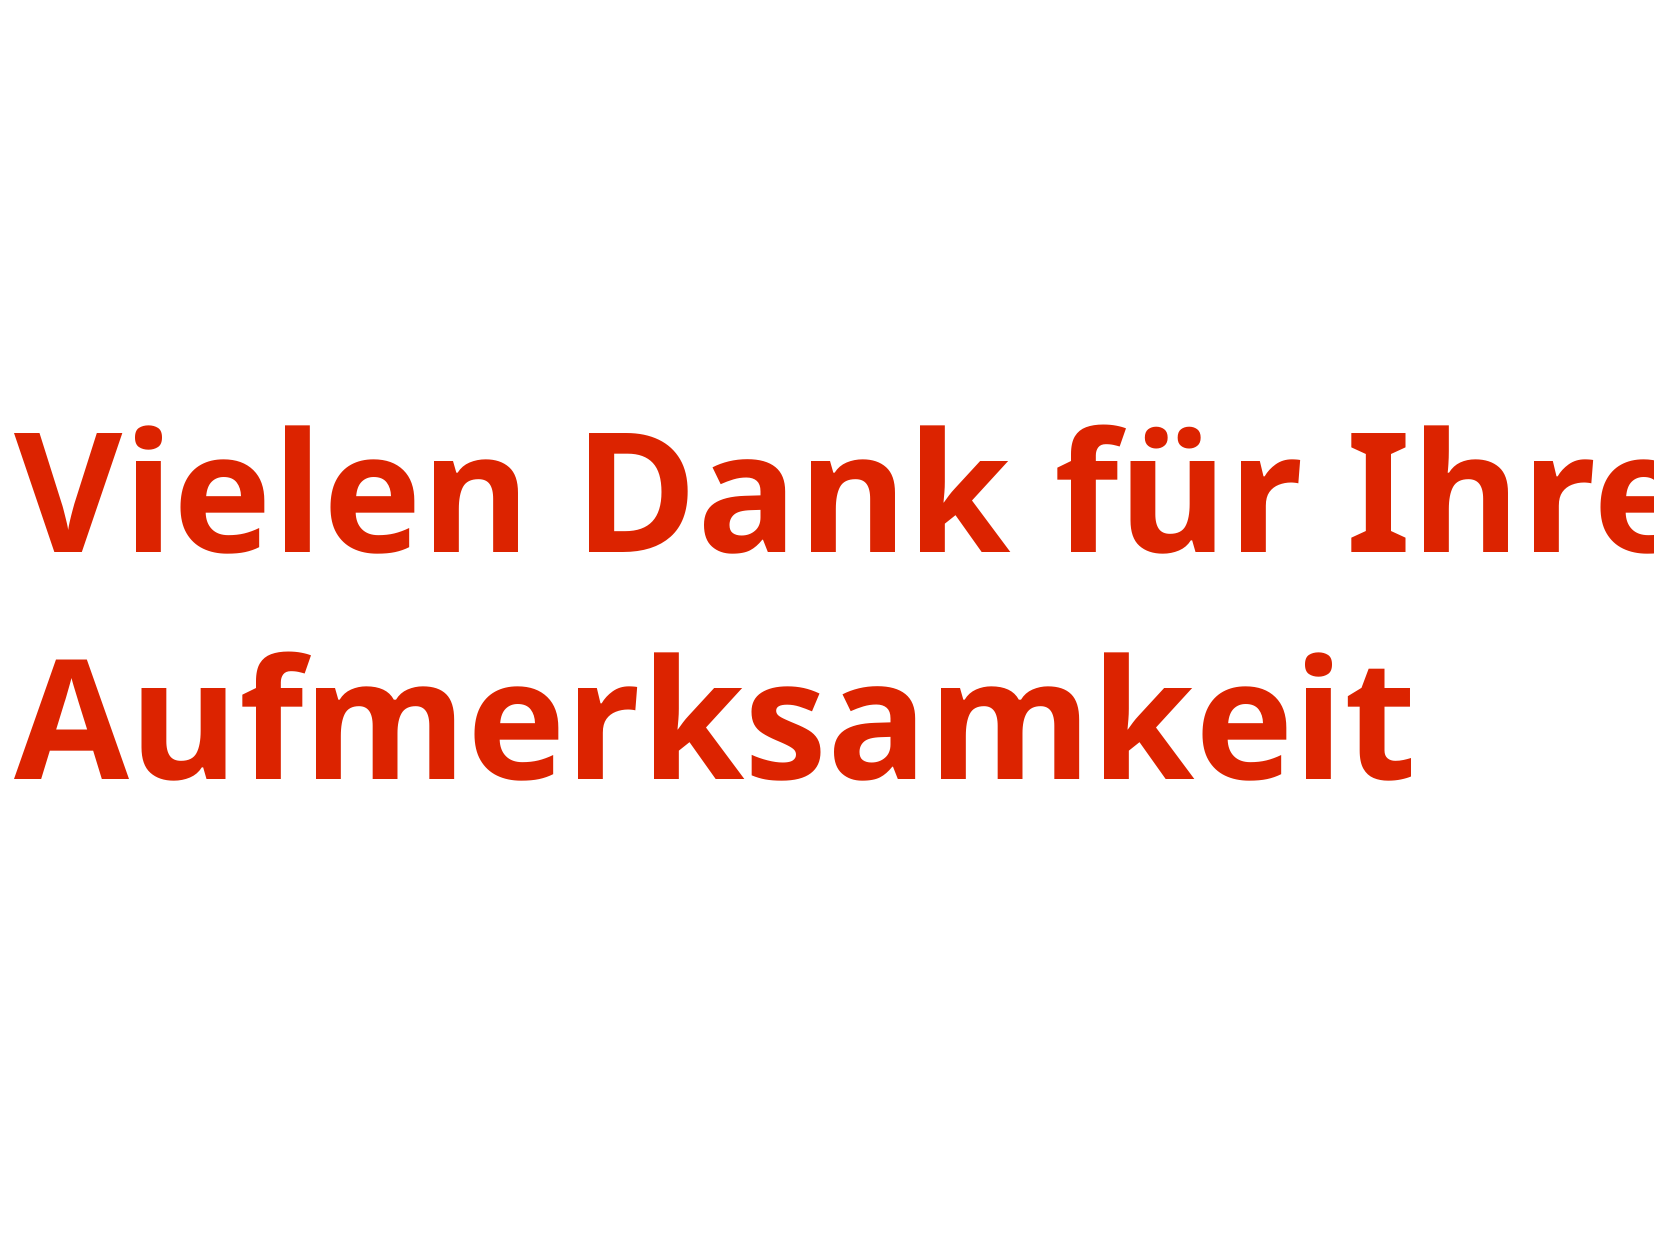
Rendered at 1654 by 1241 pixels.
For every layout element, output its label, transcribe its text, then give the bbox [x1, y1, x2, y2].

text_box Vielen Dank für Ihre Aufmerksamkeit [0, 366, 1654, 674]
